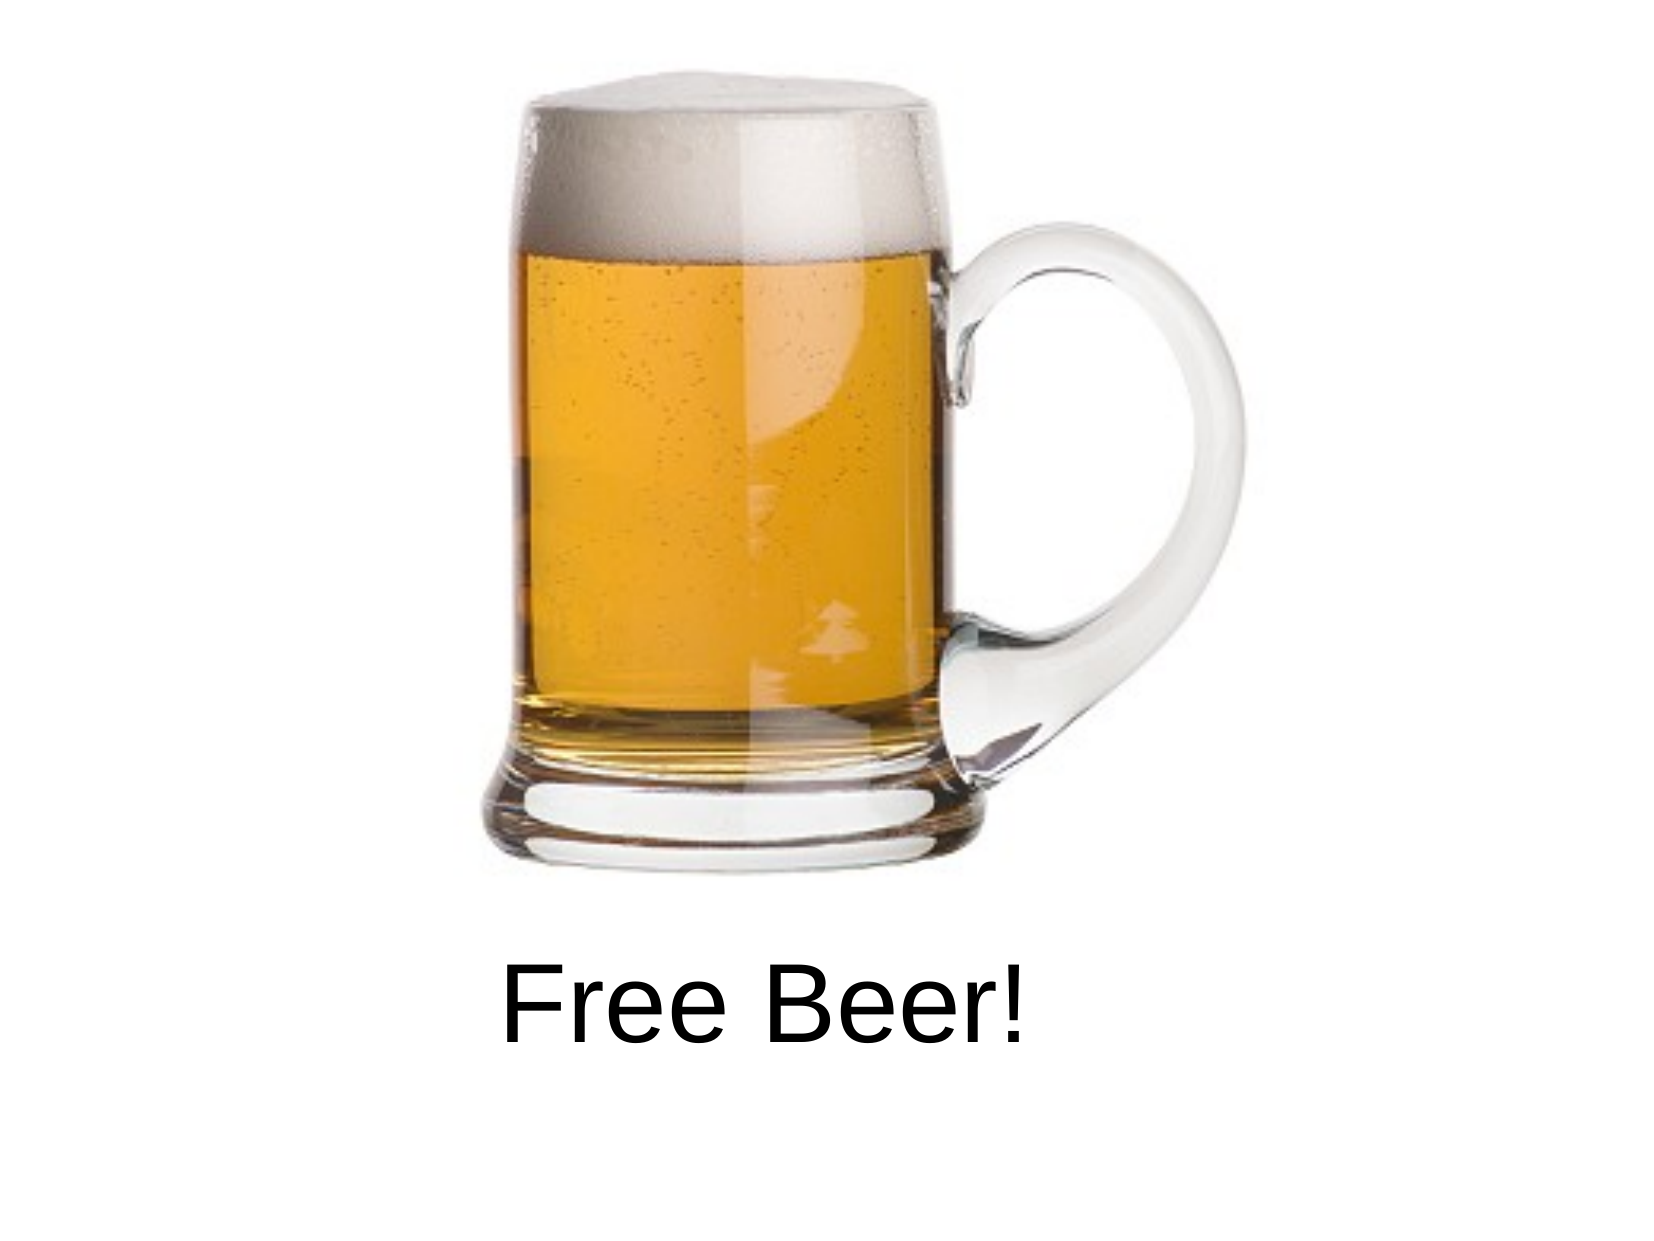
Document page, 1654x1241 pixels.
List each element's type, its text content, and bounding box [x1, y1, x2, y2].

text_box Free Beer! [484, 922, 1045, 1063]
picture [405, 13, 1325, 934]
